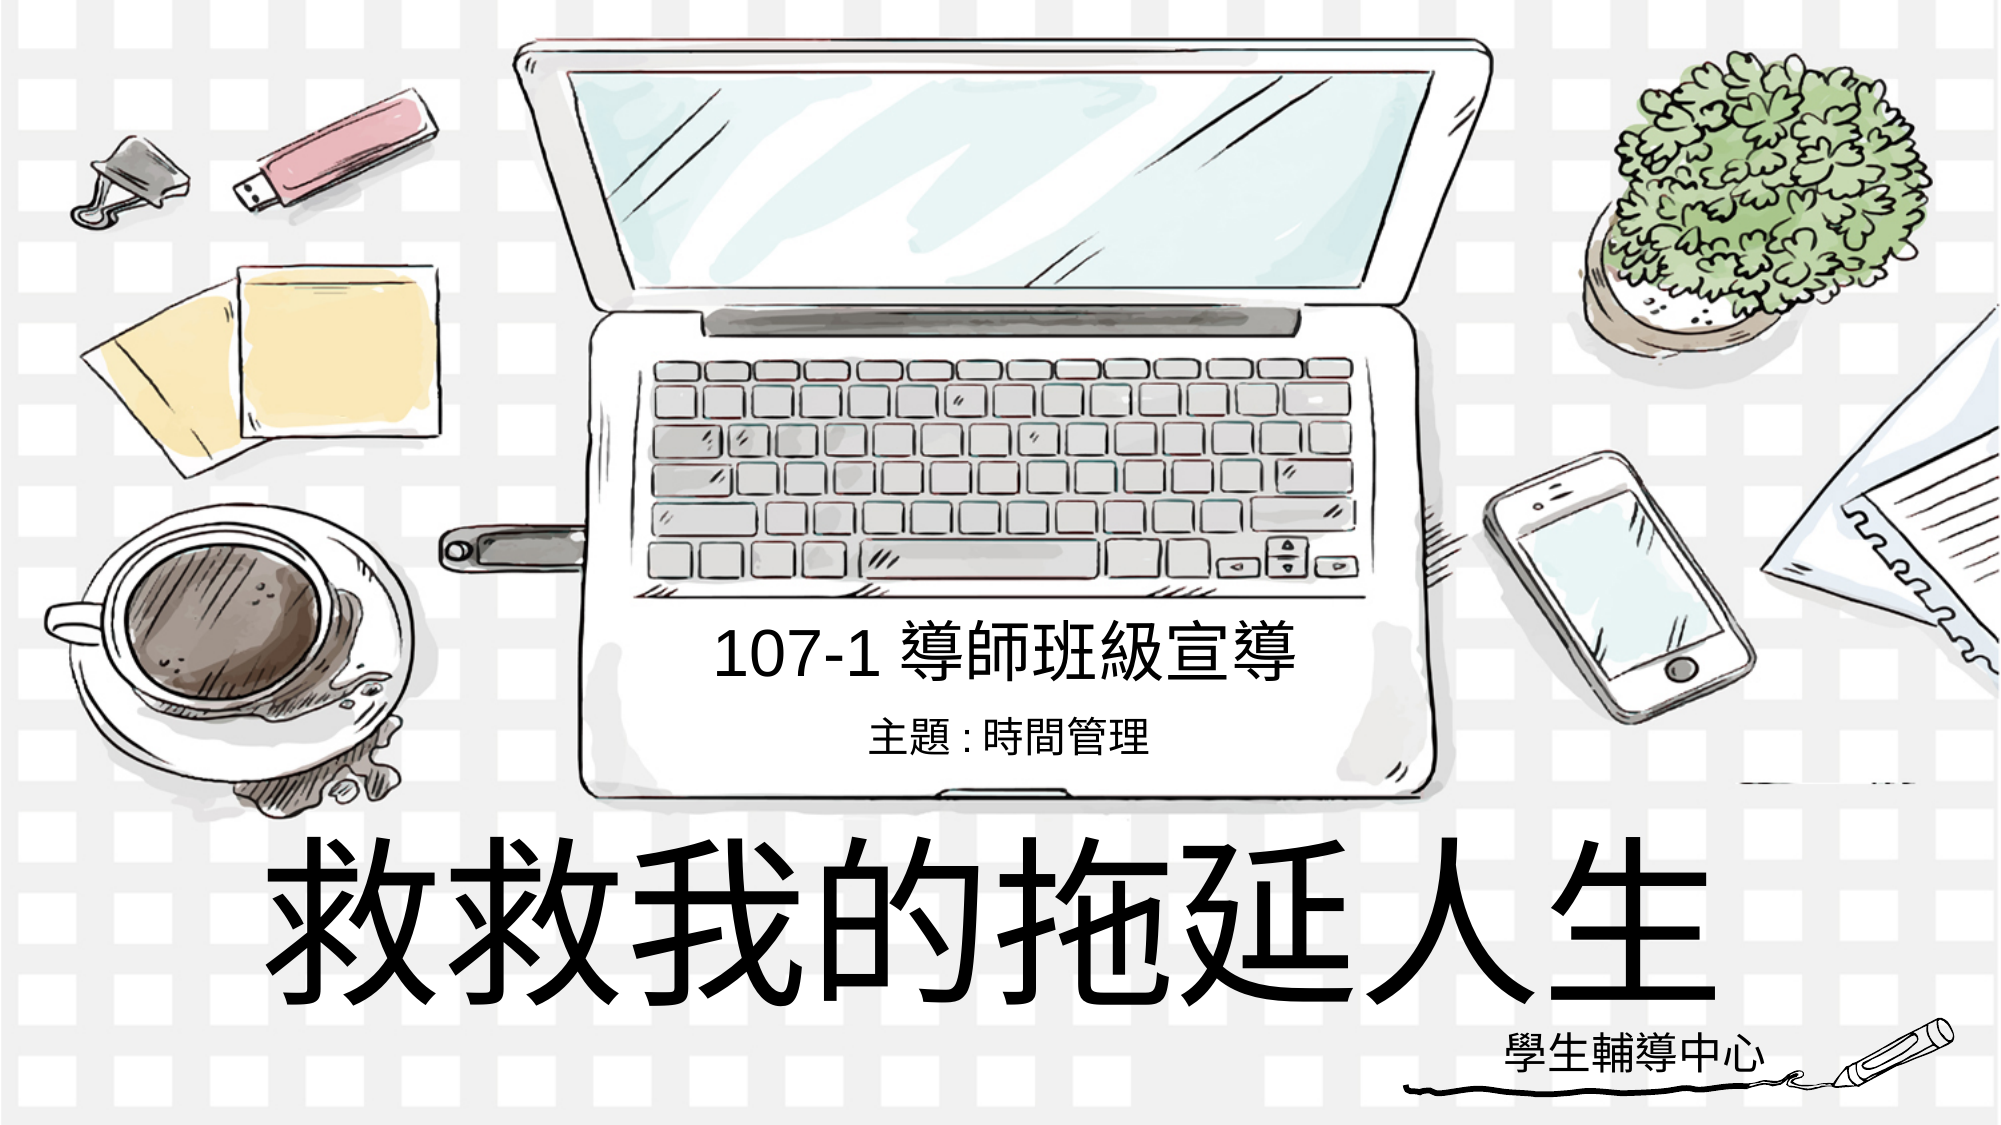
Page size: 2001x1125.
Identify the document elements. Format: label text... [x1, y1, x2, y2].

text_box [1784, 1017, 1955, 1091]
picture [0, 0, 2000, 1125]
text_box 救救我的拖延人生 [244, 801, 1756, 1039]
text_box 107-1導師班級宣導 [697, 602, 1303, 699]
text_box 主題:時間管理 [852, 703, 1148, 770]
text_box 學生輔導中心 [1488, 1018, 1784, 1087]
